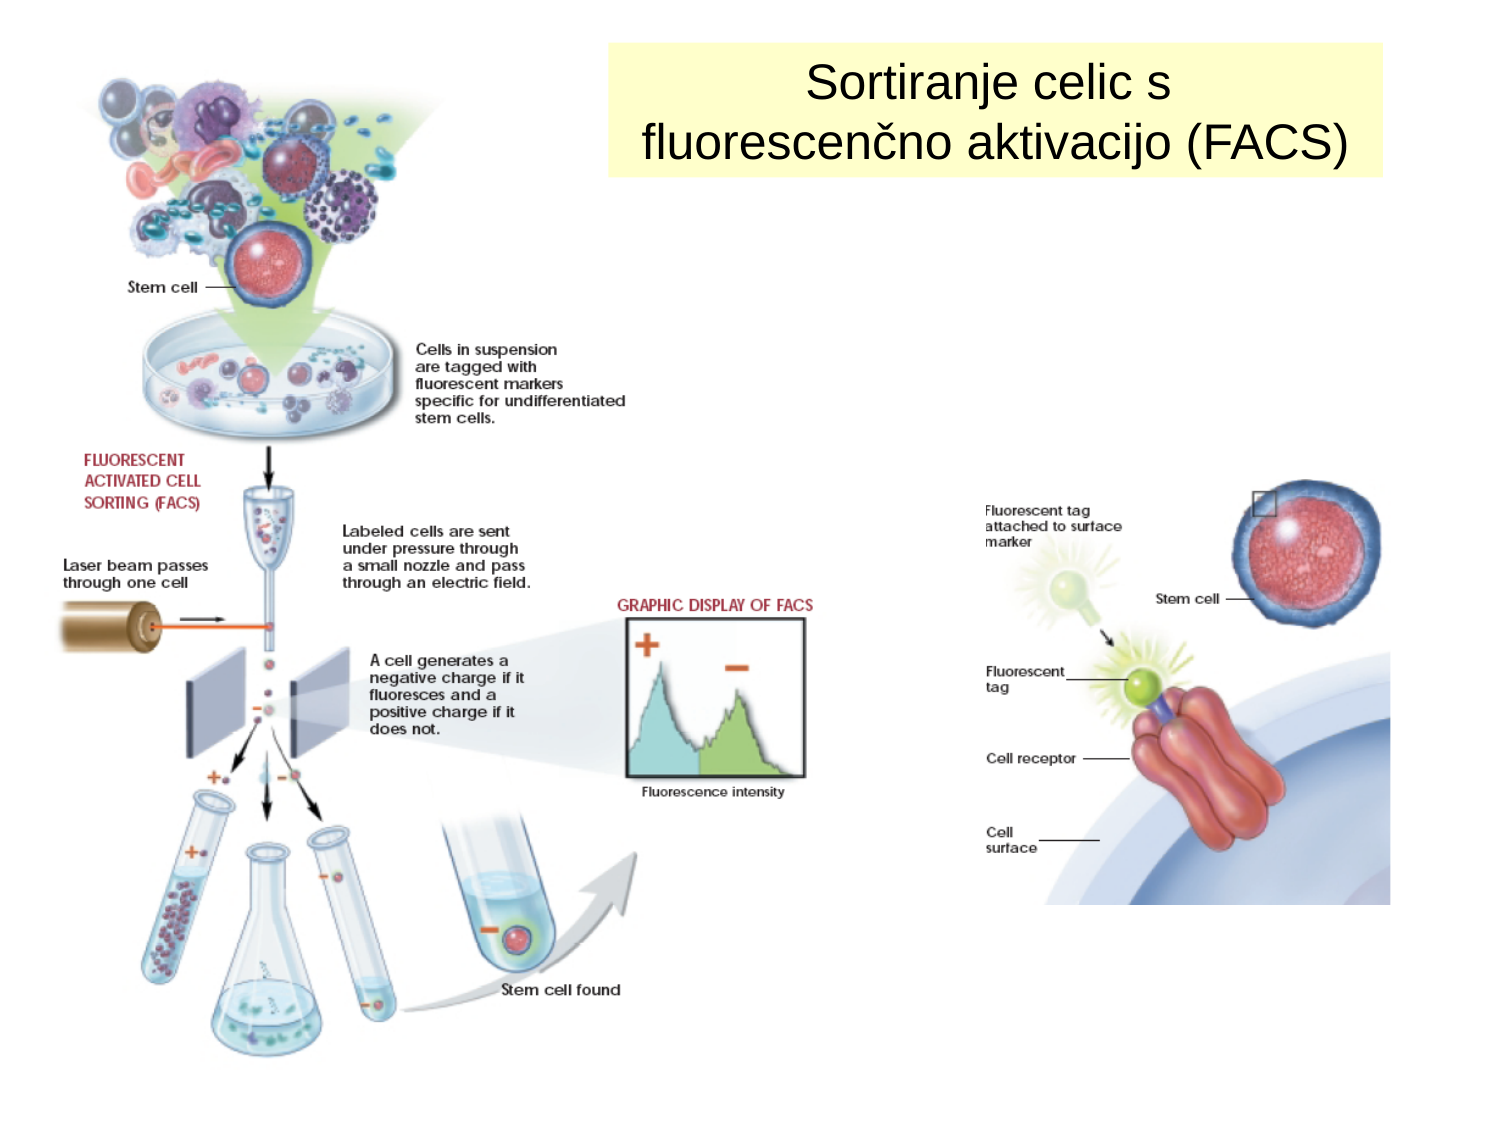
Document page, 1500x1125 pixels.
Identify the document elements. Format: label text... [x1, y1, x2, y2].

picture [41, 66, 830, 1071]
picture [986, 479, 1391, 905]
text_box Sortiranje celic s fluorescenčno aktivacijo (FACS) [608, 42, 1383, 178]
